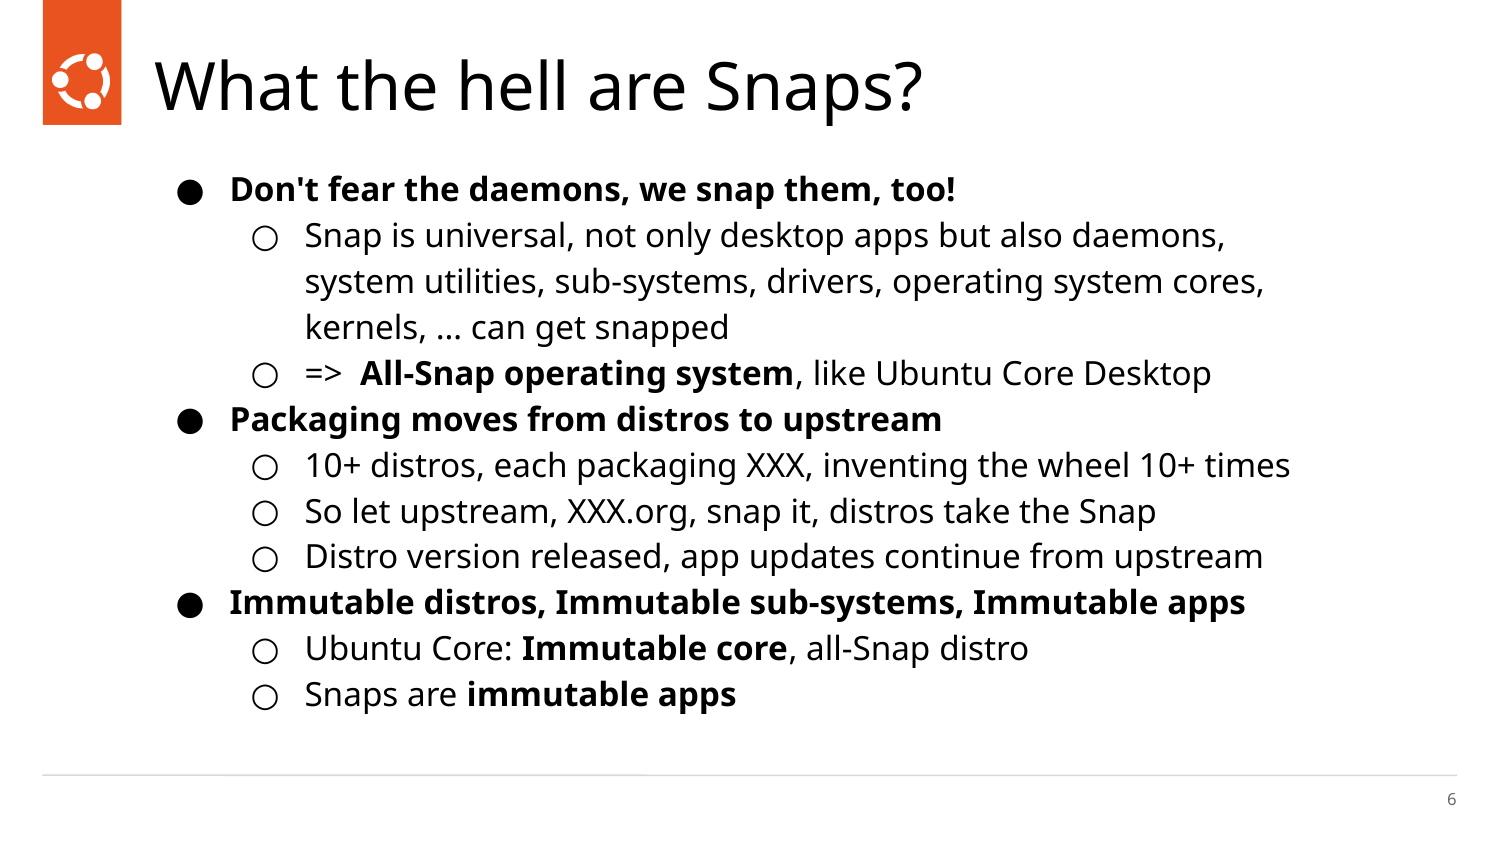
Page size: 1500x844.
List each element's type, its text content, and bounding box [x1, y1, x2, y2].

list Don't fear the daemons, we snap them, too! Snap is universal, not only desktop apps but also daemons, system utilities, sub-systems, drivers, operating system cores, kernels, … can get snapped => All-Snap operating system, like Ubuntu Core Desktop Packaging moves from distros to upstream 10+ distros, each packaging XXX, inventing the wheel 10+ times So let upstream, XXX.org, snap it, distros take the Snap Distro version released, app updates continue from upstream Immutable distros, Immutable sub-systems, Immutable apps Ubuntu Core: Immutable core, all-Snap distro Snaps are immutable apps [154, 162, 1343, 768]
slide_number <number> [1381, 773, 1472, 839]
title What the hell are Snaps? [154, 43, 1077, 126]
